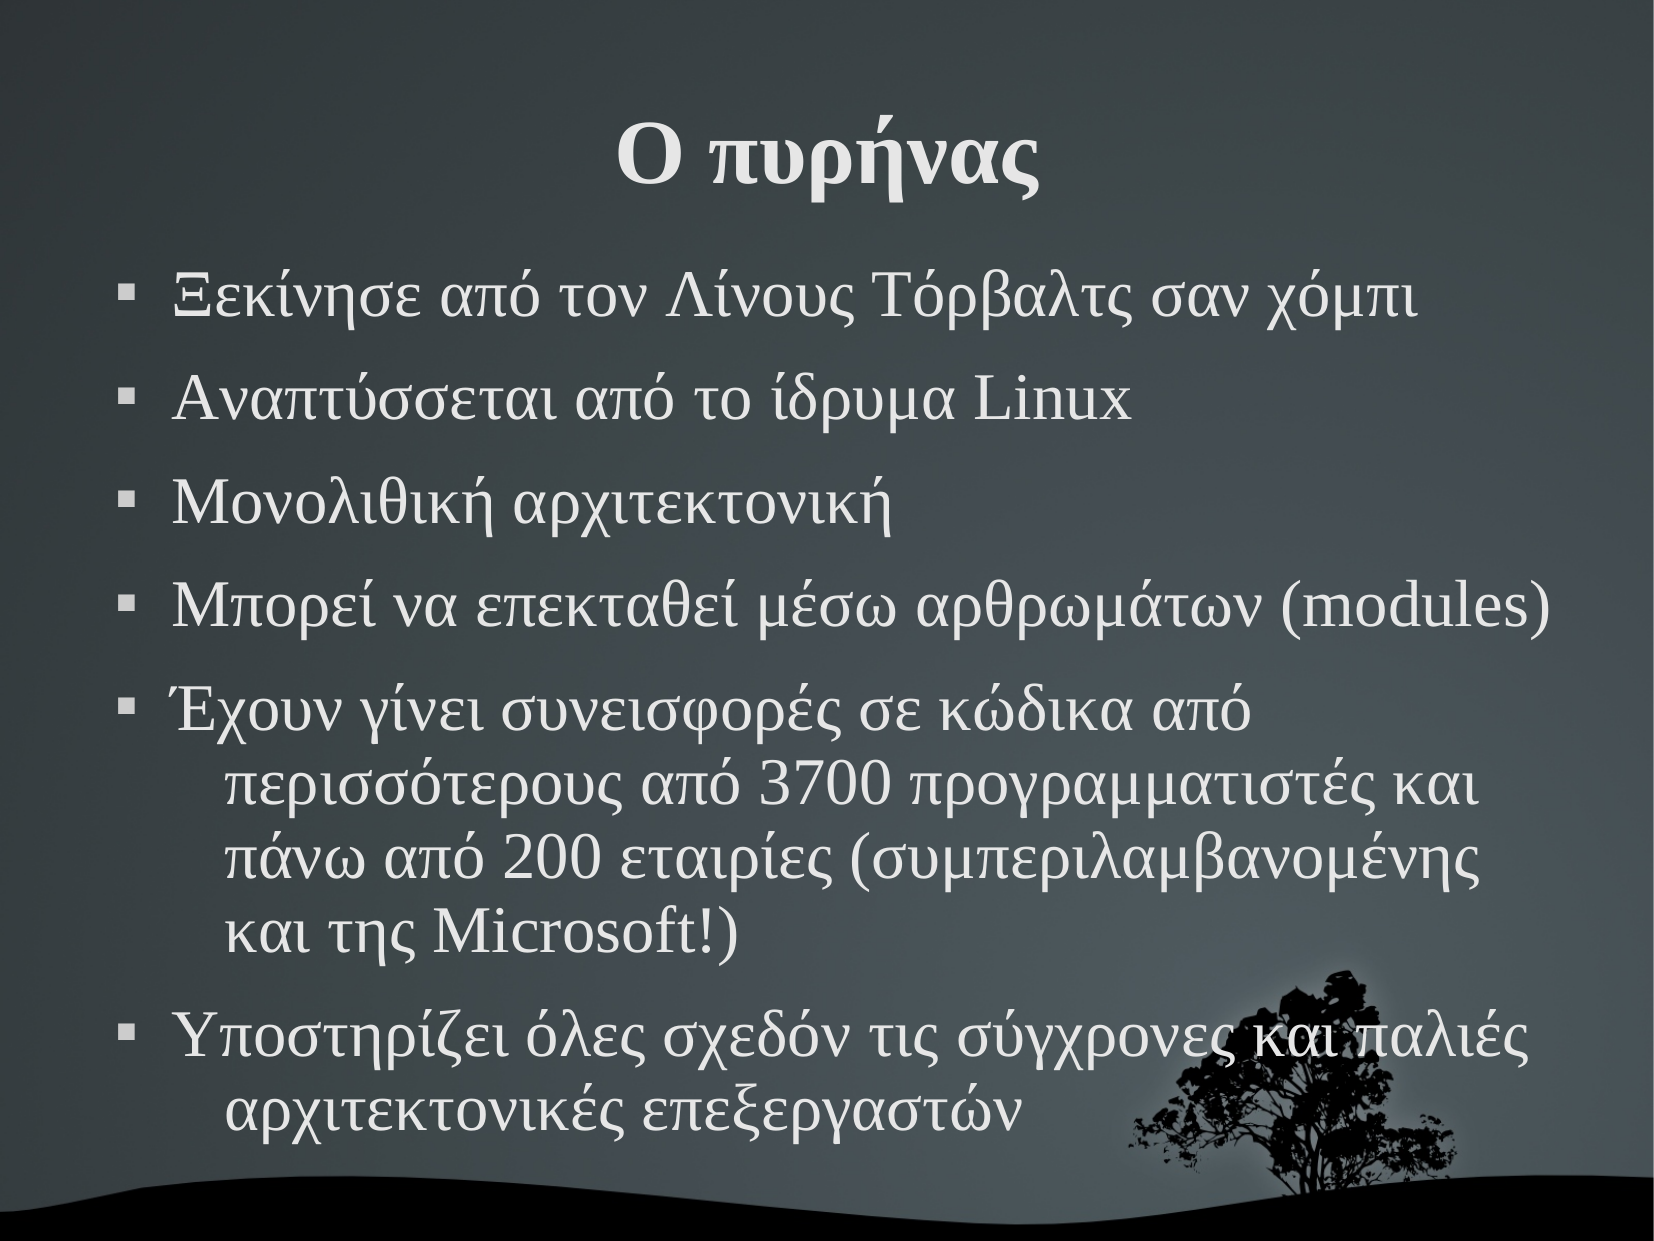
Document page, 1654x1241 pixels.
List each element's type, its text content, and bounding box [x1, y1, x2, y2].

picture [0, 0, 1654, 1241]
list Ξεκίνησε από τον Λίνους Τόρβαλτς σαν χόμπι Αναπτύσσεται από το ίδρυμα Linux Μονολιθική αρχιτεκτονική Μπορεί να επεκταθεί μέσω αρθρωμάτων (modules) Έχουν γίνει συνεισφορές σε κώδικα από περισσότερους από 3700 προγραμματιστές και πάνω από 200 εταιρίες (συμπεριλαμβανομένης και της Microsoft!) Υποστηρίζει όλες σχεδόν τις σύγχρονες και παλιές αρχιτεκτονικές επεξεργαστών [82, 256, 1571, 1213]
title Ο πυρήνας [82, 49, 1571, 256]
